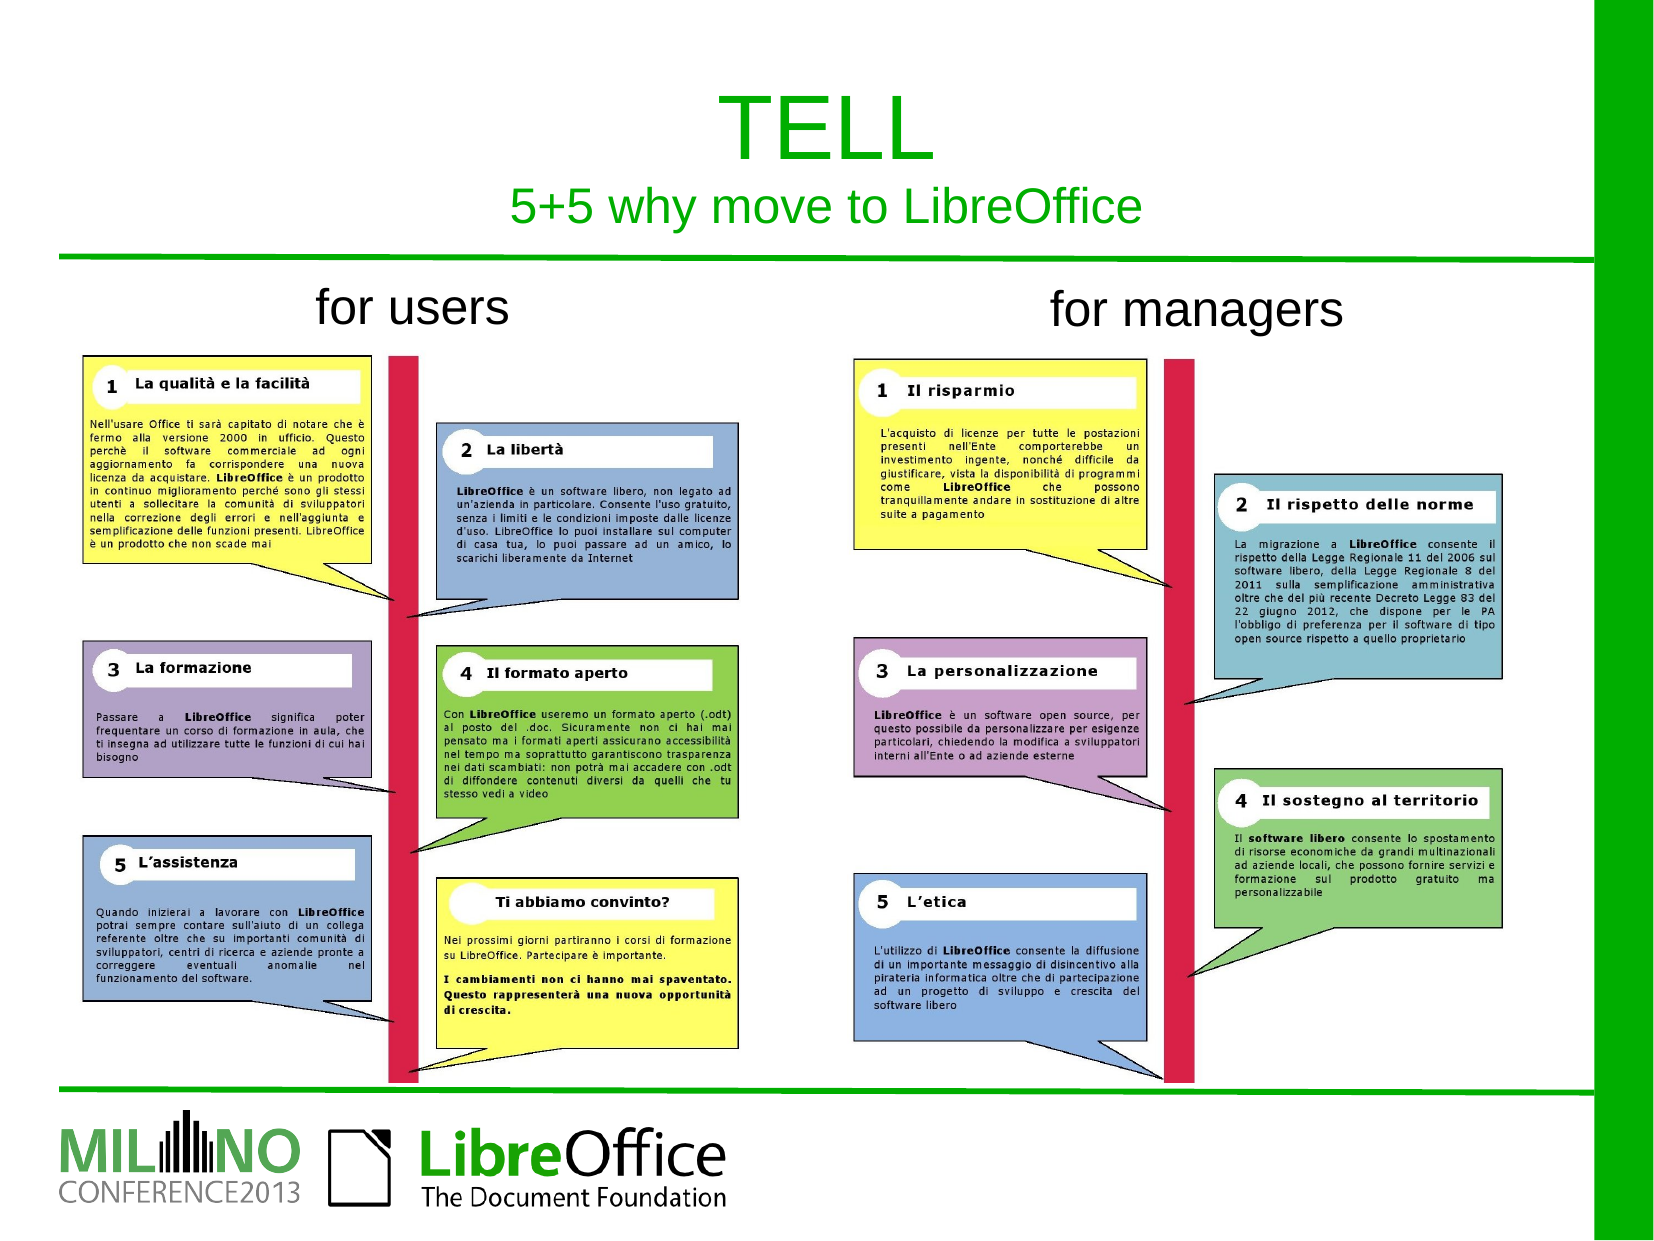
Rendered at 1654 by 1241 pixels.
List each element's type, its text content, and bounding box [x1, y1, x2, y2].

text_box for managers [943, 278, 1415, 340]
picture [59, 1093, 756, 1241]
subtitle TELL 5+5 why move to LibreOffice [82, 74, 1571, 237]
picture [847, 350, 1506, 1083]
picture [76, 350, 747, 1083]
text_box for users [209, 276, 567, 338]
